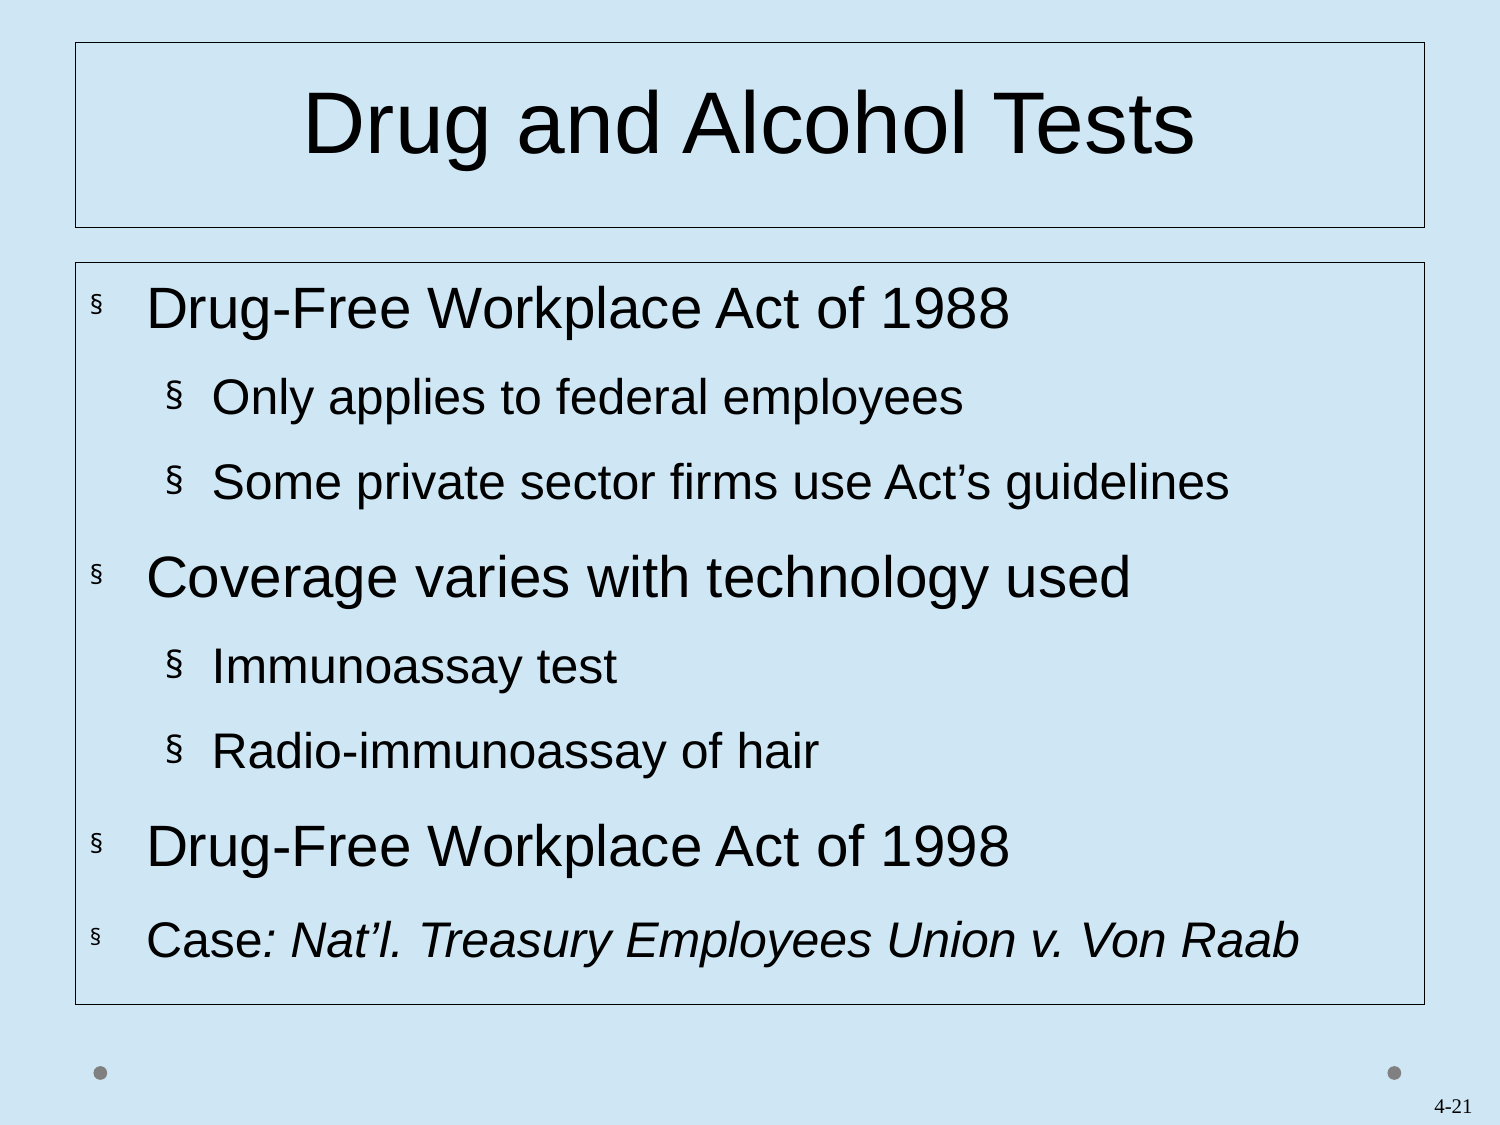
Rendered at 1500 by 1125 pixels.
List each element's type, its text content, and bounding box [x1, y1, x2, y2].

title Drug and Alcohol Tests [75, 42, 1425, 228]
list Drug-Free Workplace Act of 1988 Only applies to federal employees Some private sector firms use Act’s guidelines Coverage varies with technology used Immunoassay test Radio-immunoassay of hair Drug-Free Workplace Act of 1998 Case: Nat’l. Treasury Employees Union v. Von Raab [75, 262, 1425, 1005]
